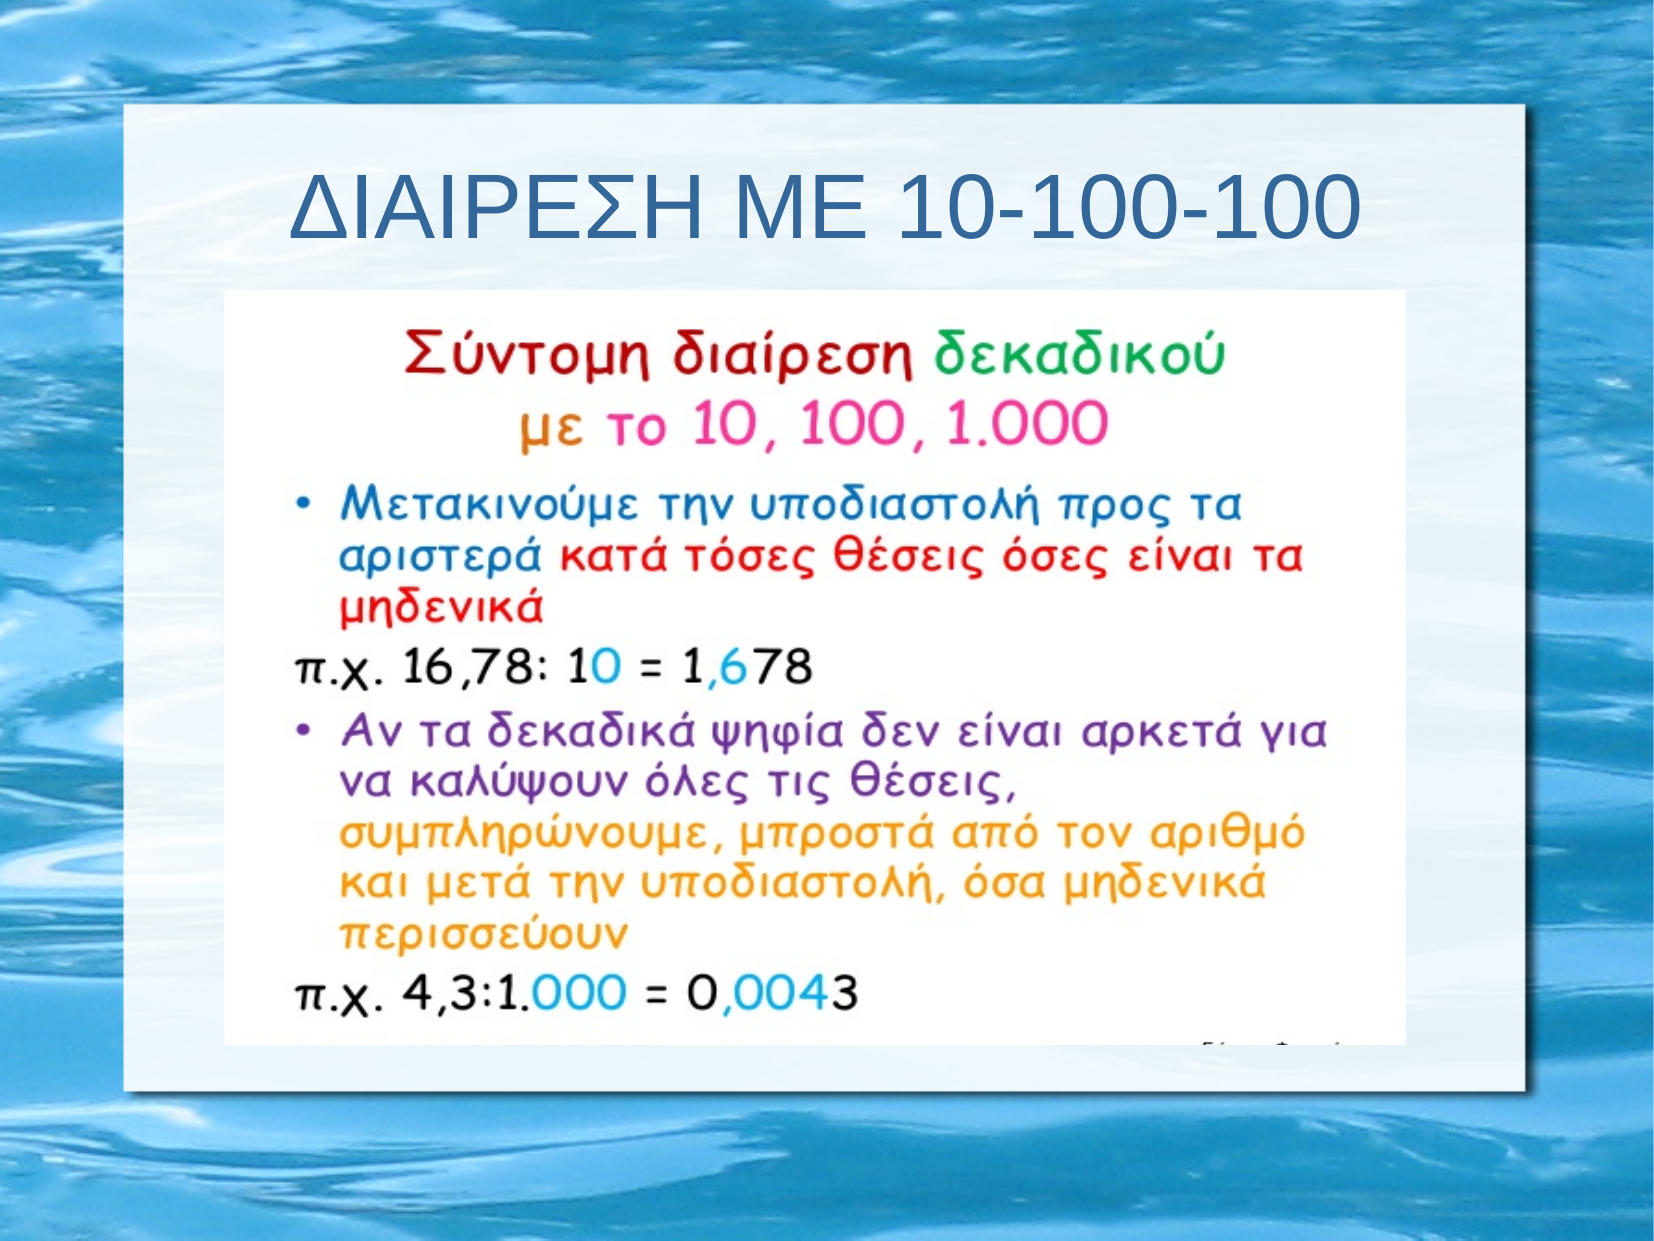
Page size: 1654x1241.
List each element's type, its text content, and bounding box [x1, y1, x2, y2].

picture [0, 0, 1654, 1241]
title ΔΙΑΙΡΕΣΗ ΜΕ 10-100-100 [147, 118, 1506, 296]
